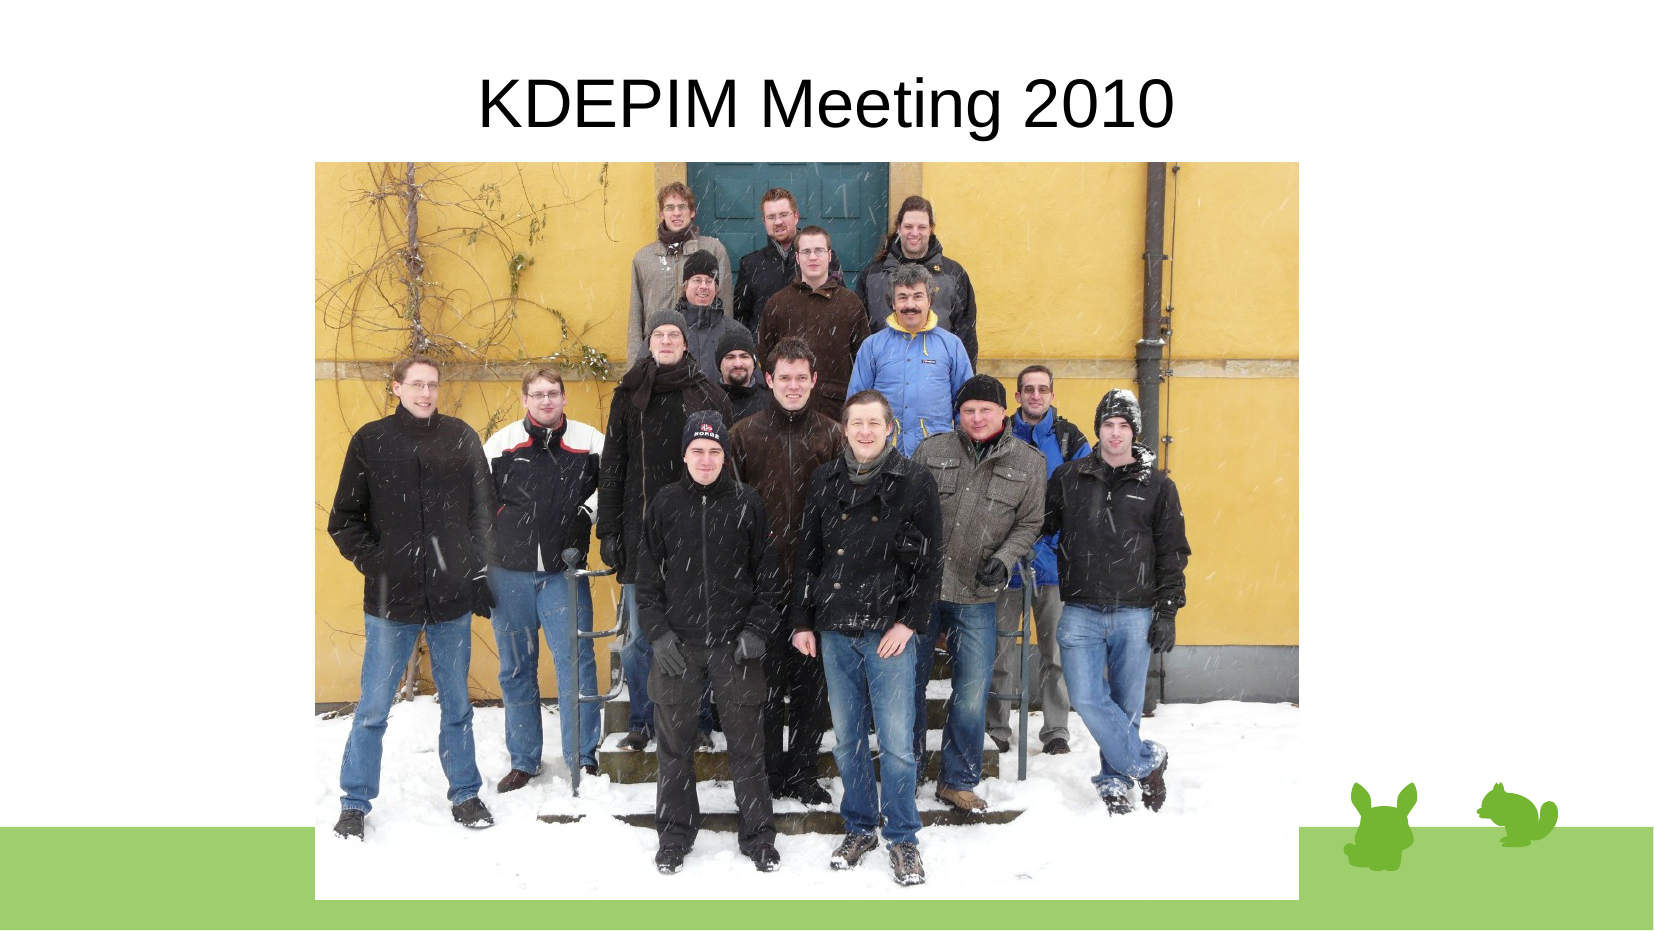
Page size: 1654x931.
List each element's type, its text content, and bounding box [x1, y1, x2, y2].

title KDEPIM Meeting 2010 [88, 29, 1565, 178]
picture [315, 162, 1299, 901]
